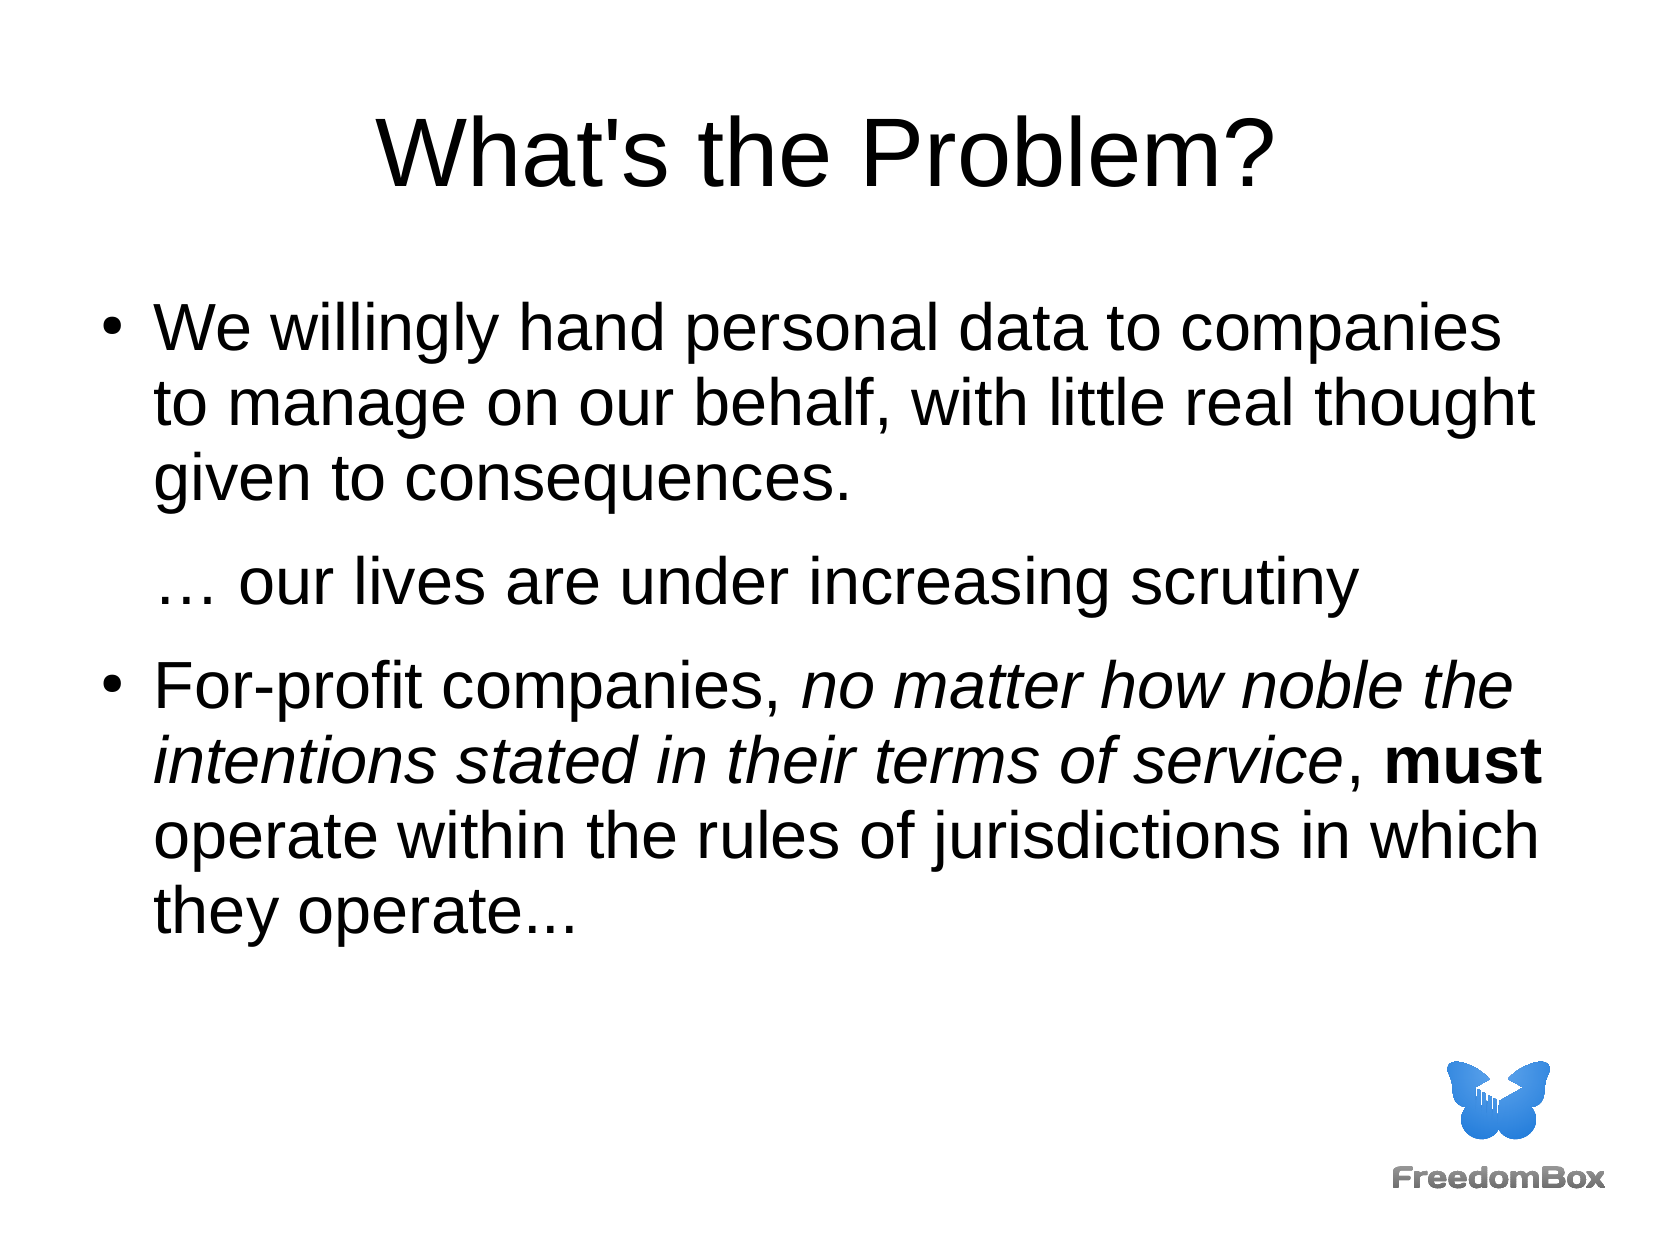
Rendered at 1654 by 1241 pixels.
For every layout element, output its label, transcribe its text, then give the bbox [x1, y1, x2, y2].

list We willingly hand personal data to companies to manage on our behalf, with little real thought given to consequences. … our lives are under increasing scrutiny For-profit companies, no matter how noble the intentions stated in their terms of service, must operate within the rules of jurisdictions in which they operate... [82, 290, 1571, 1109]
title What's the Problem? [82, 49, 1571, 257]
